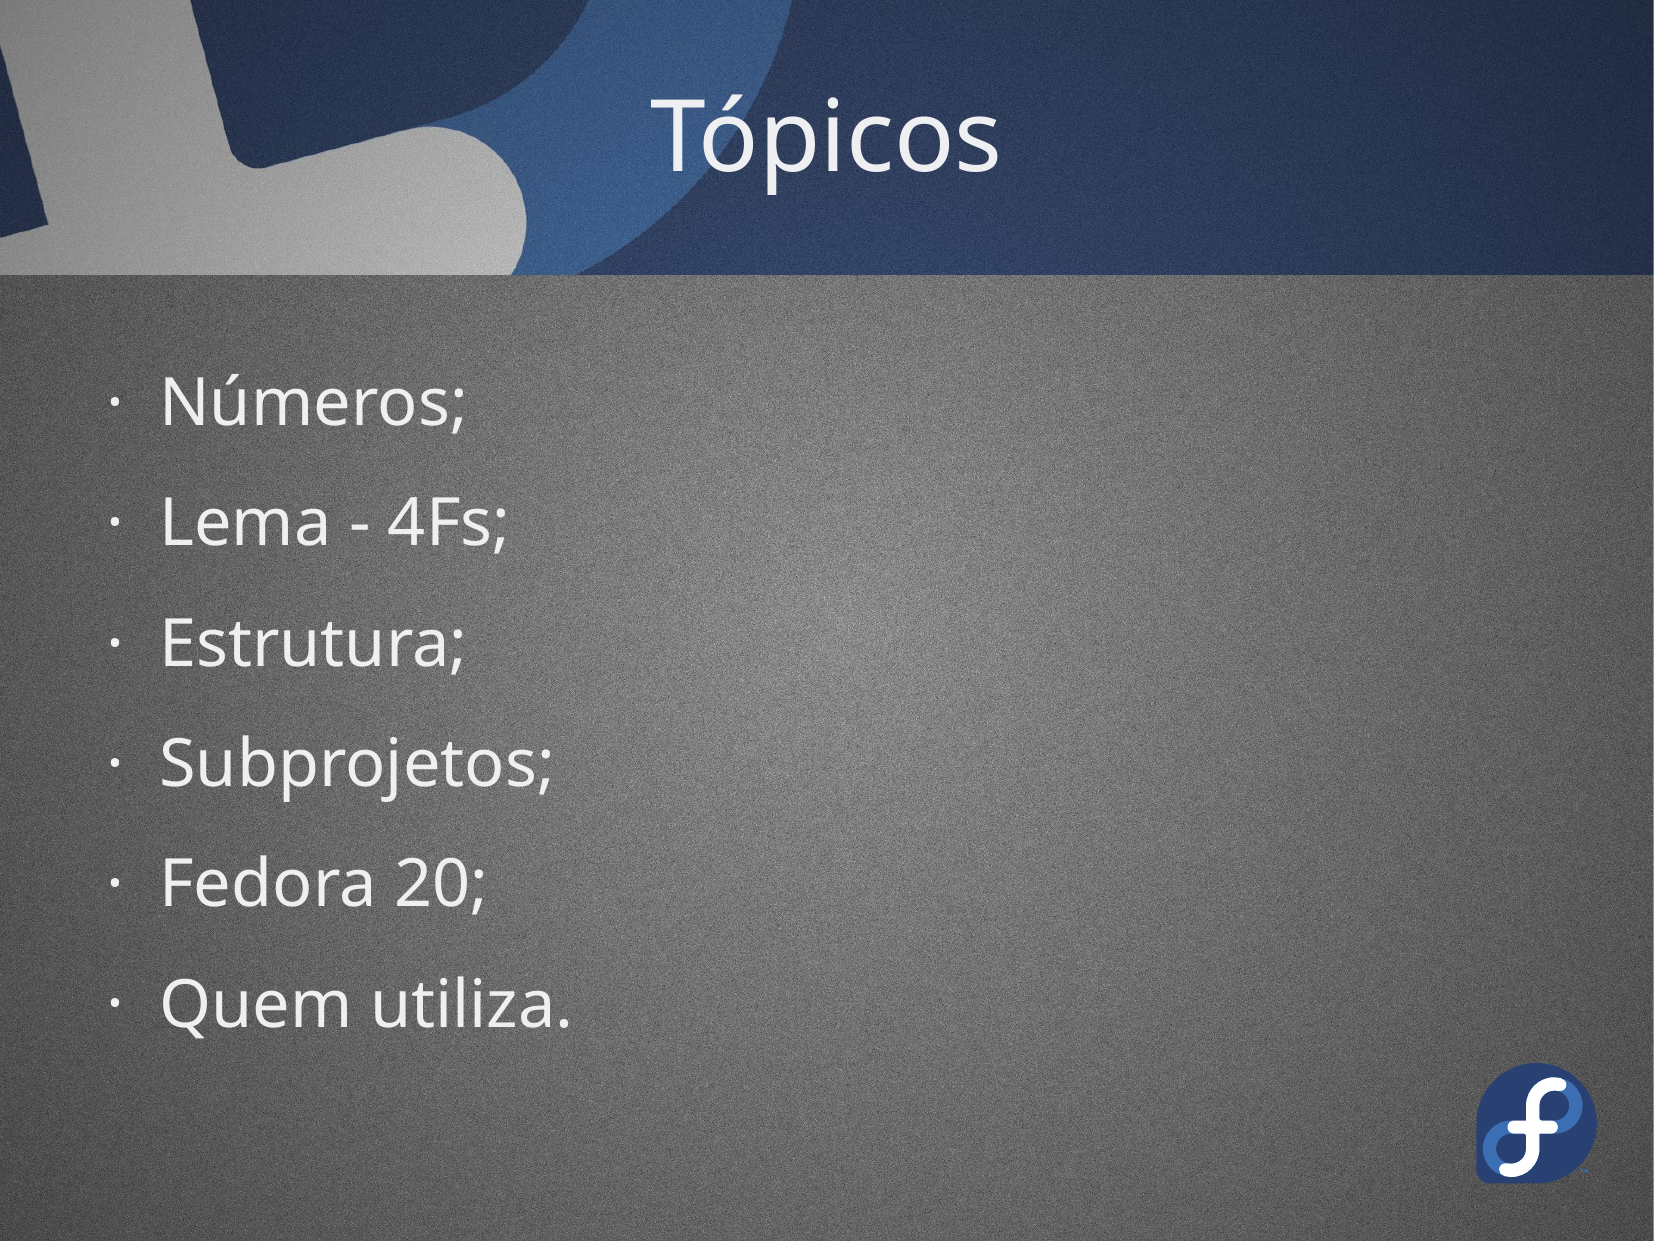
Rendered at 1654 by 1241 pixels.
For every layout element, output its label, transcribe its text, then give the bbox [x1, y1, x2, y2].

list Números; Lema - 4Fs; Estrutura; Subprojetos; Fedora 20; Quem utiliza. [88, 354, 1565, 1063]
picture [0, 0, 1654, 1241]
title Tópicos [88, 29, 1565, 237]
